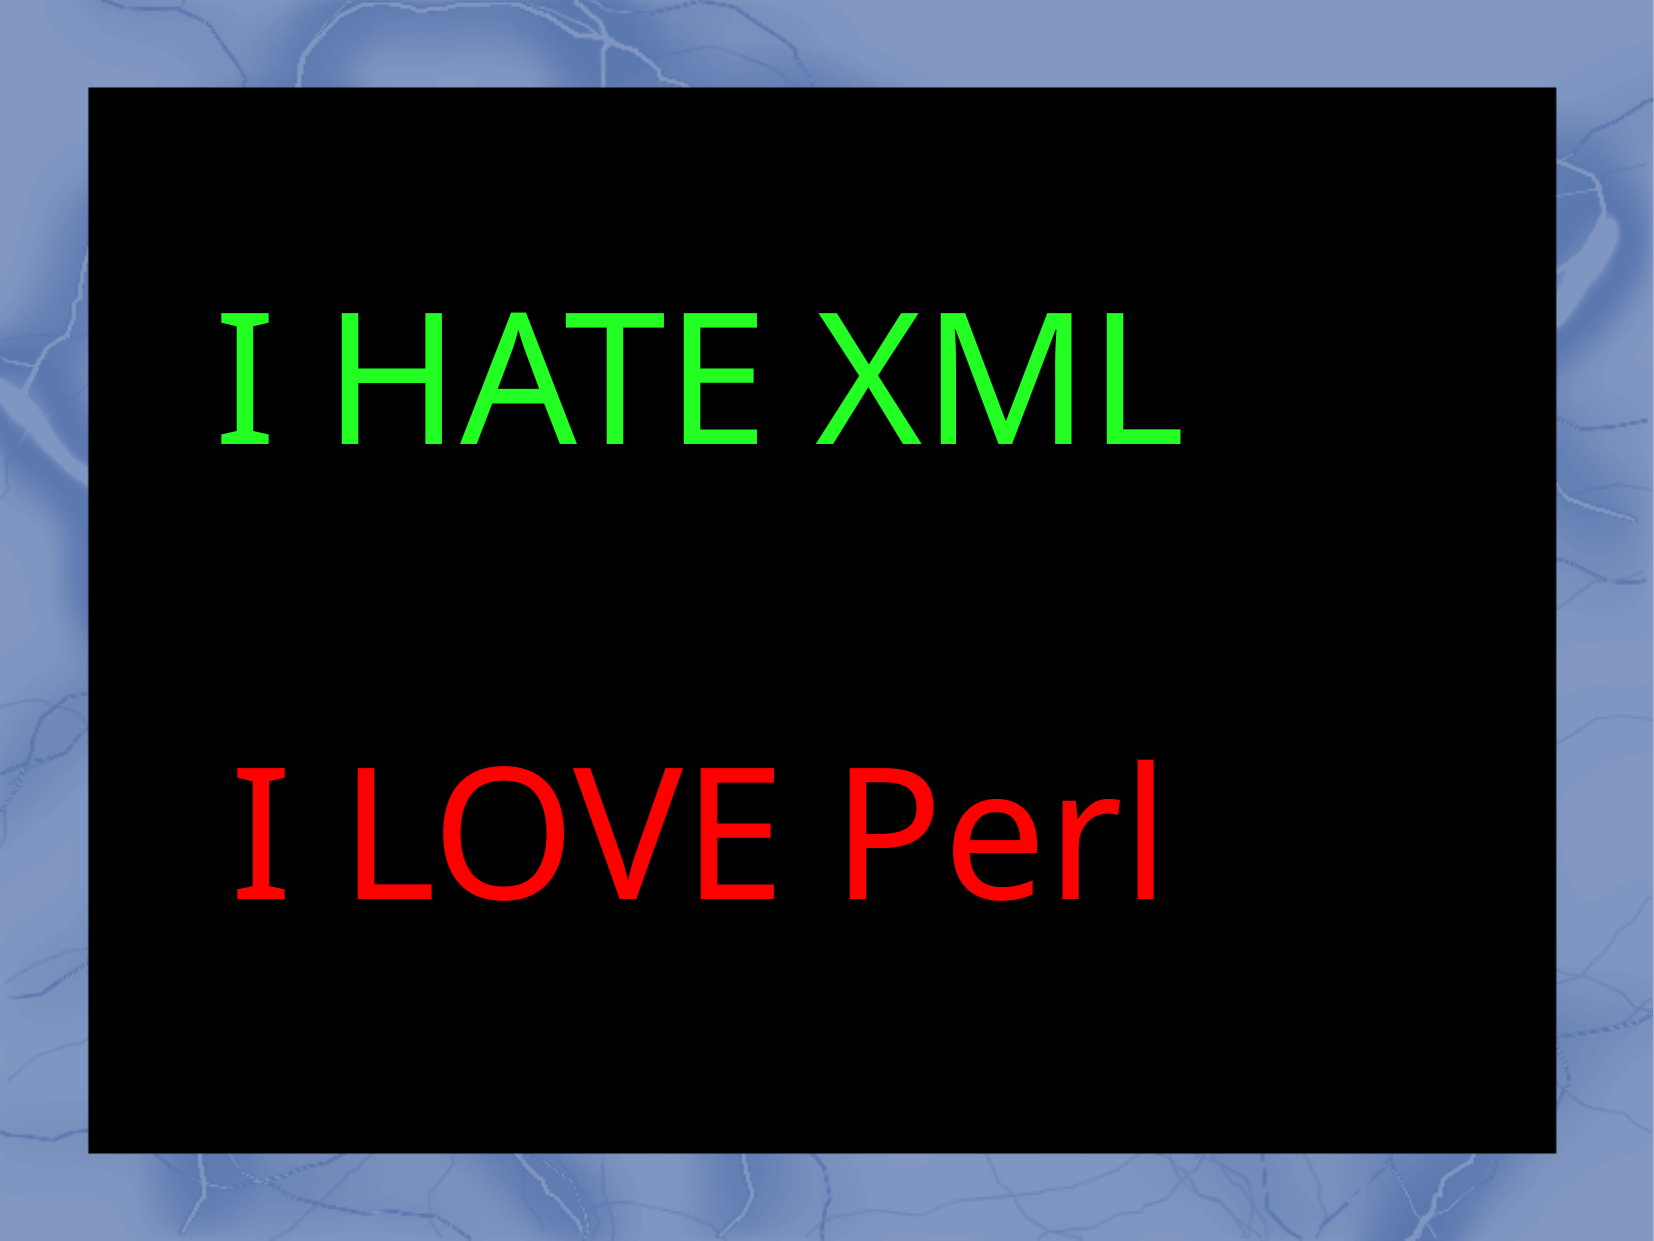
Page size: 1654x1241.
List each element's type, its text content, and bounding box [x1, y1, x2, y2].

picture [0, 0, 1654, 1241]
text_box I HATE XML I LOVE Perl [200, 241, 1408, 976]
